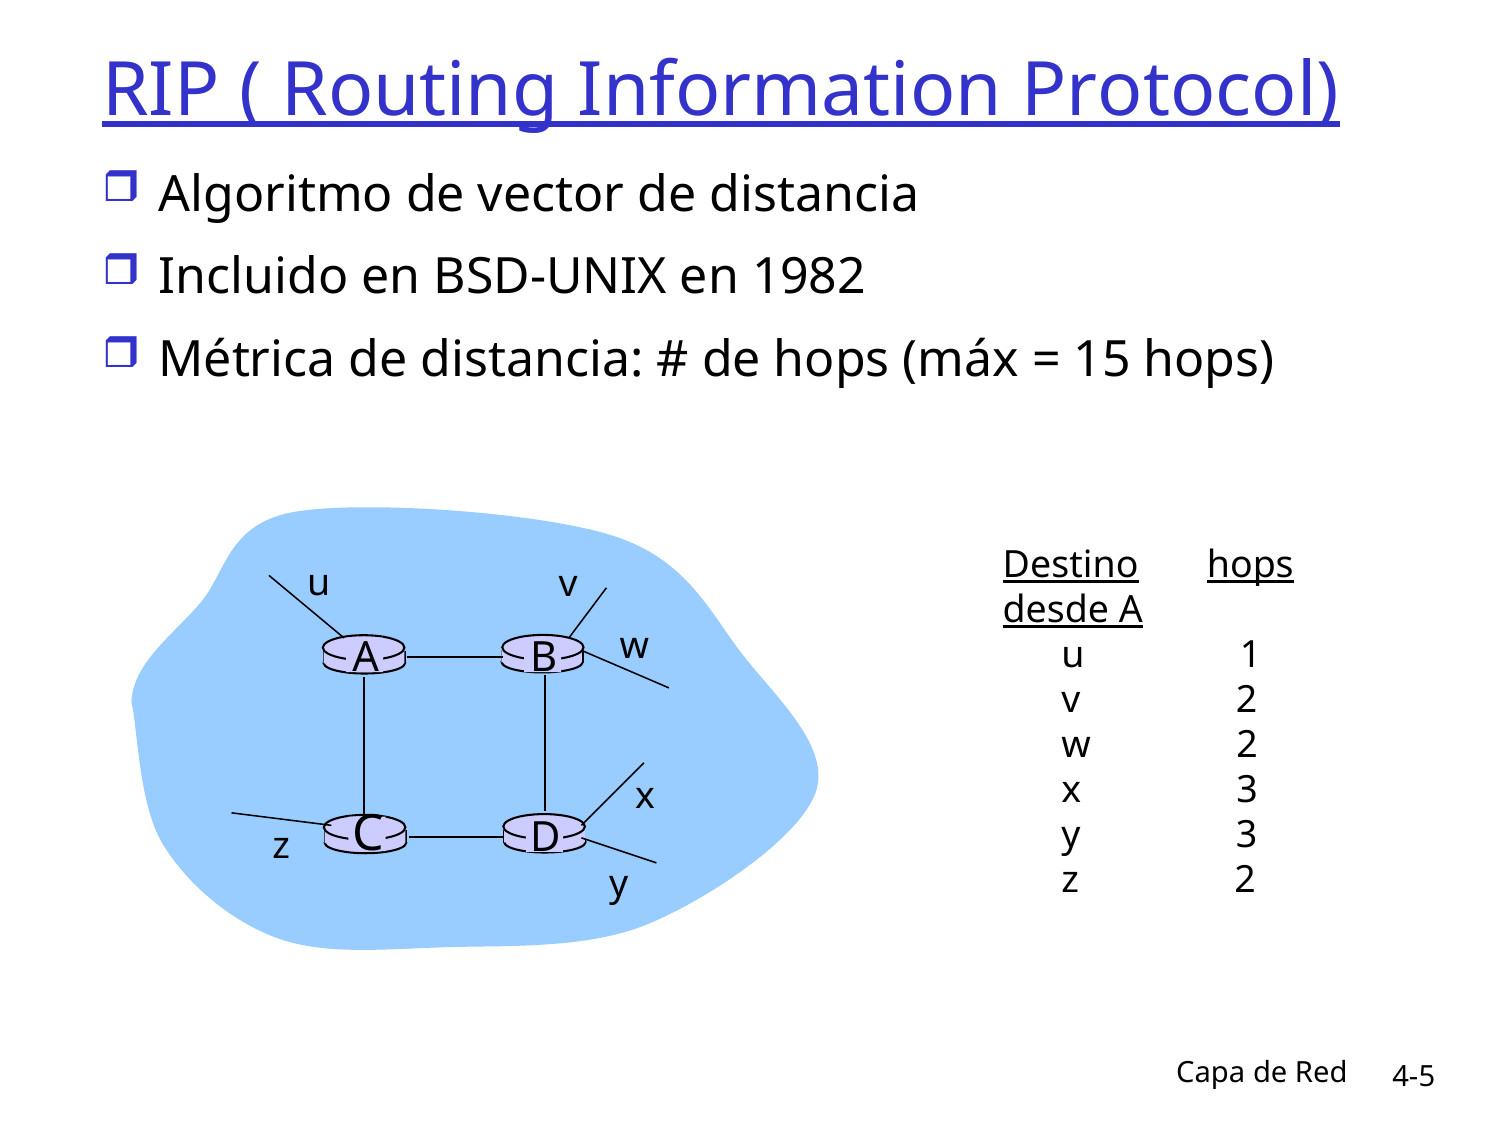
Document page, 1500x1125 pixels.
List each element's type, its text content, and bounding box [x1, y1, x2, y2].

text_box [131, 507, 819, 950]
text_box y [594, 851, 644, 912]
text_box B [515, 621, 573, 688]
text_box Destino hops desde A u 1 v 2 w 2 x 3 y 3 z 2 [987, 532, 1309, 953]
text_box D [515, 801, 576, 868]
text_box u [292, 550, 346, 611]
list Algoritmo de vector de distancia Incluido en BSD-UNIX en 1982 Métrica de distancia: # de hops (máx = 15 hops) [87, 149, 1463, 1040]
text_box z [257, 813, 306, 875]
title RIP ( Routing Information Protocol) [87, 15, 1463, 149]
text_box w [604, 613, 665, 675]
text_box x [620, 763, 670, 825]
text_box A [337, 621, 394, 688]
text_box C [337, 792, 399, 869]
text_box v [543, 551, 593, 612]
